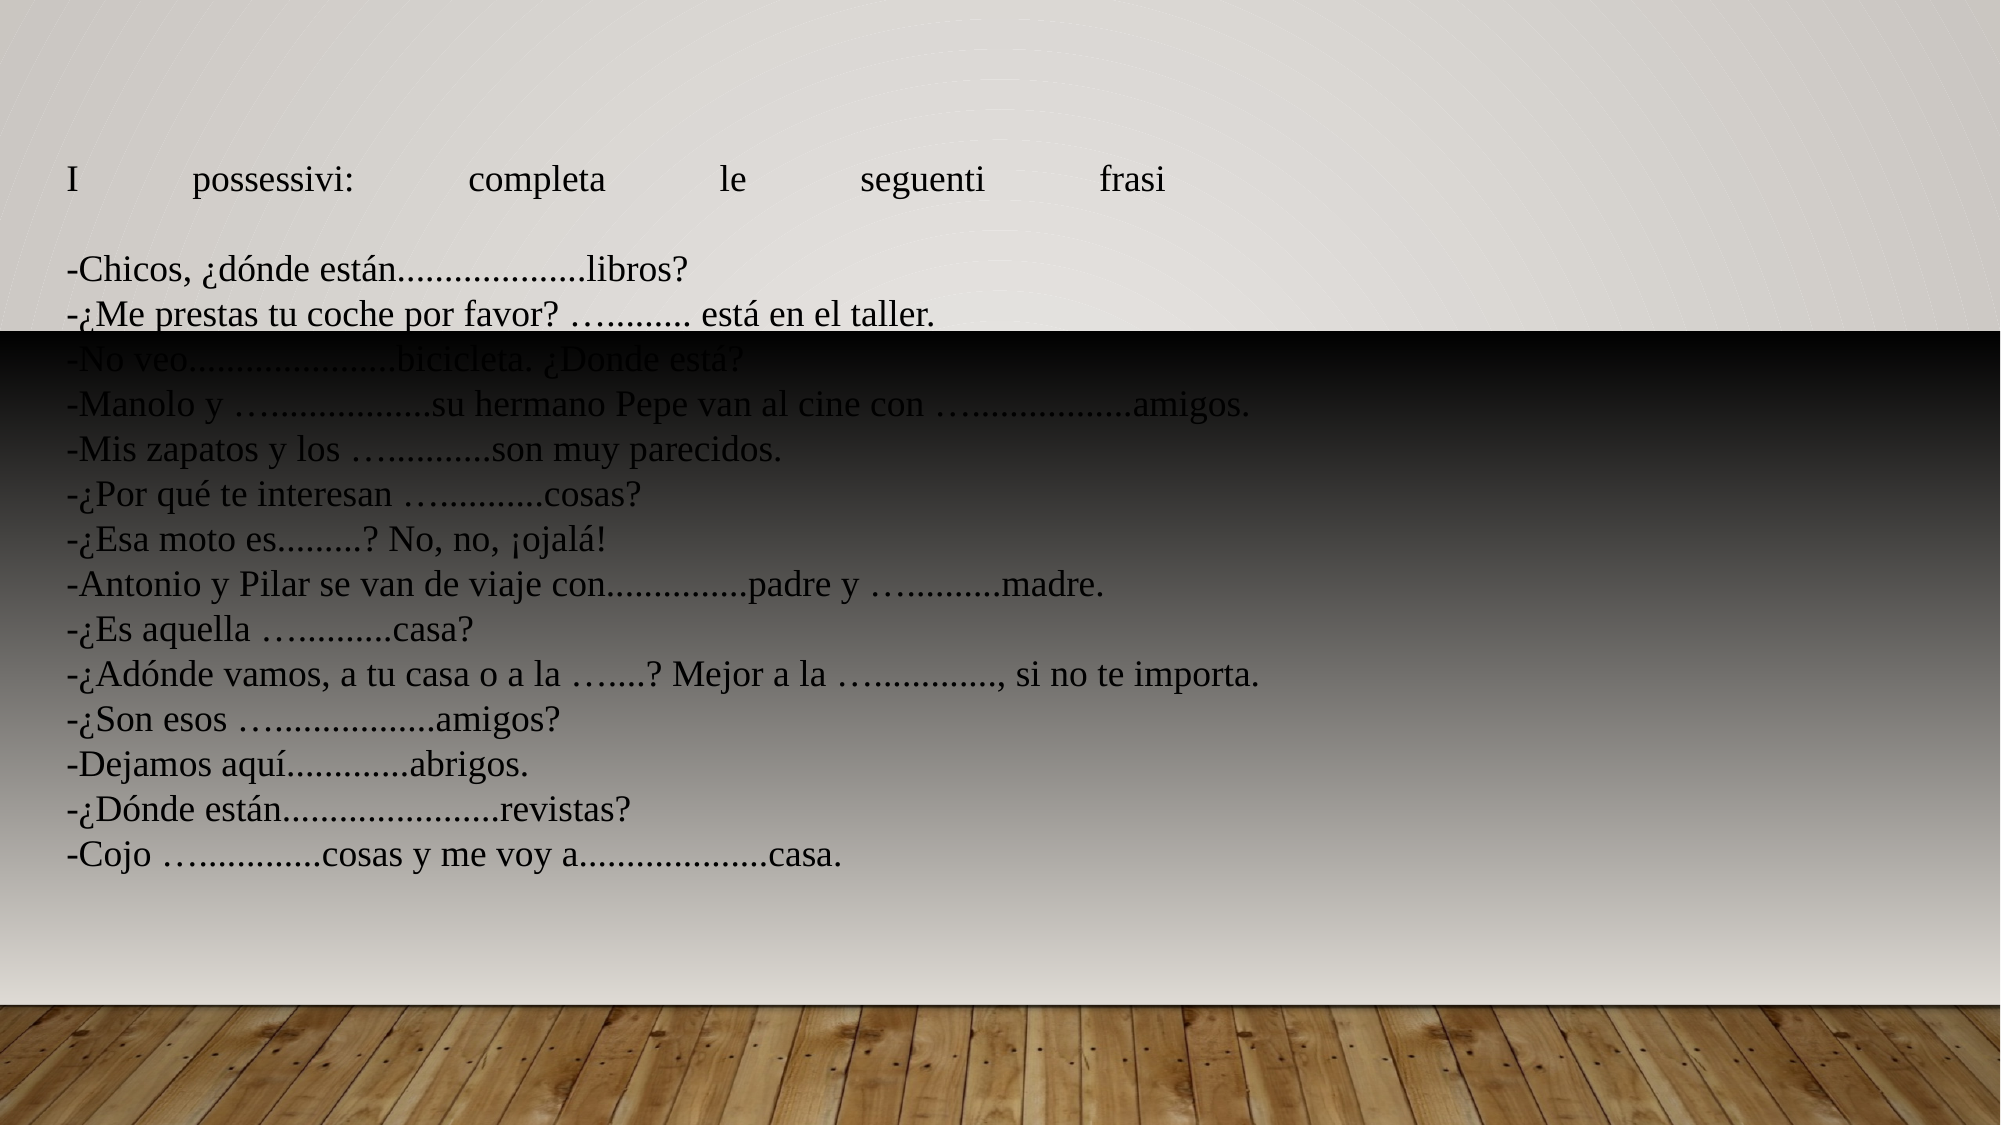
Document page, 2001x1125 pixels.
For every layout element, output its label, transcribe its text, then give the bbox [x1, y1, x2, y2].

text_box I possessivi: completa le seguenti frasi -Chicos, ¿dónde están....................libros? -¿Me prestas tu coche por favor? …......... está en el taller. -No veo......................bicicleta. ¿Donde está? -Manolo y ….................su hermano Pepe van al cine con ….................amigos. -Mis zapatos y los …...........son muy parecidos. -¿Por qué te interesan …...........cosas? -¿Esa moto es.........? No, no, ¡ojalá! -Antonio y Pilar se van de viaje con...............padre y …..........madre. -¿Es aquella …..........casa? -¿Adónde vamos, a tu casa o a la …....? Mejor a la …............., si no te importa. -¿Son esos ….................amigos? -Dejamos aquí.............abrigos. -¿Dónde están.......................revistas? -Cojo ….............cosas y me voy a....................casa. [51, 146, 1936, 890]
